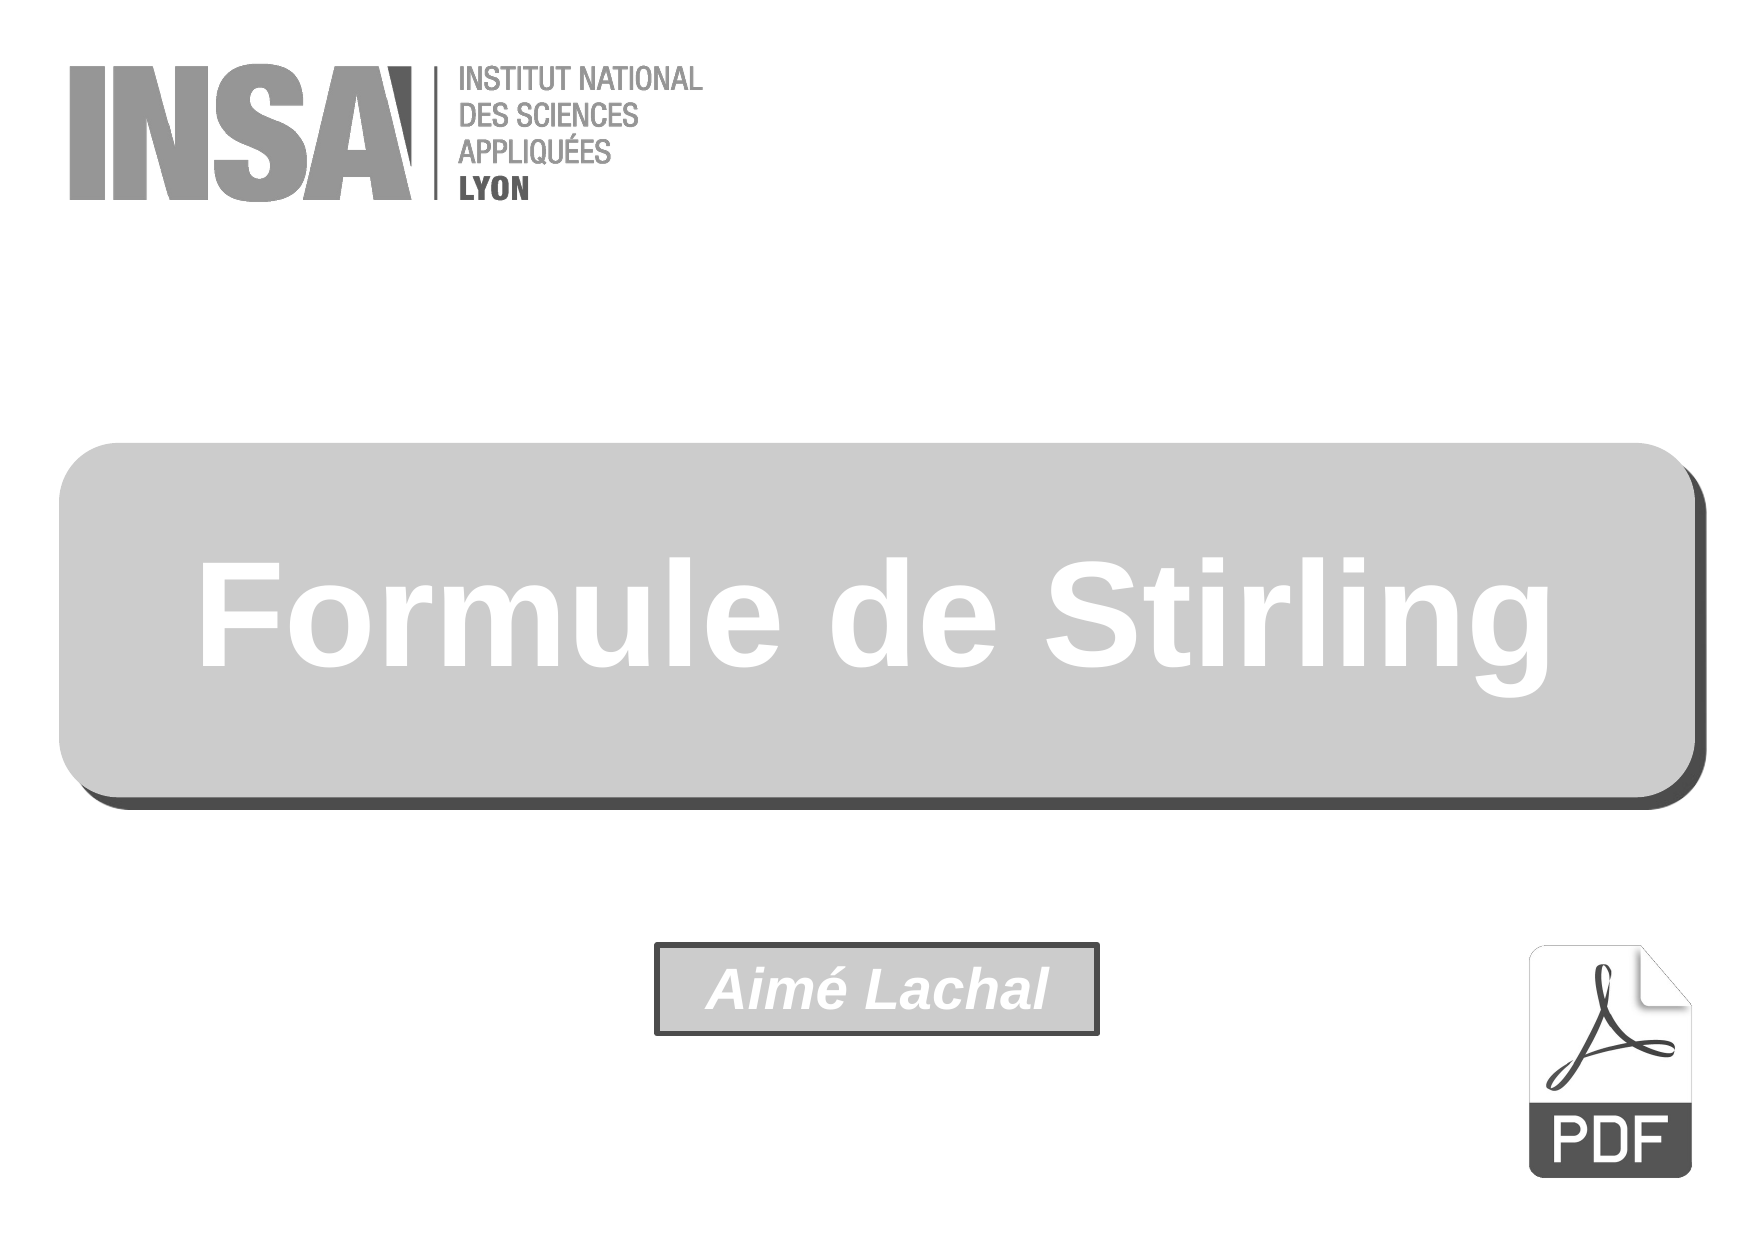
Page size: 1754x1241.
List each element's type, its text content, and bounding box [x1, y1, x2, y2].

picture [59, 58, 713, 207]
picture [1526, 944, 1695, 1182]
title Aimé Lachal [657, 944, 1098, 1034]
text_box Formule de Stirling [59, 442, 1695, 798]
